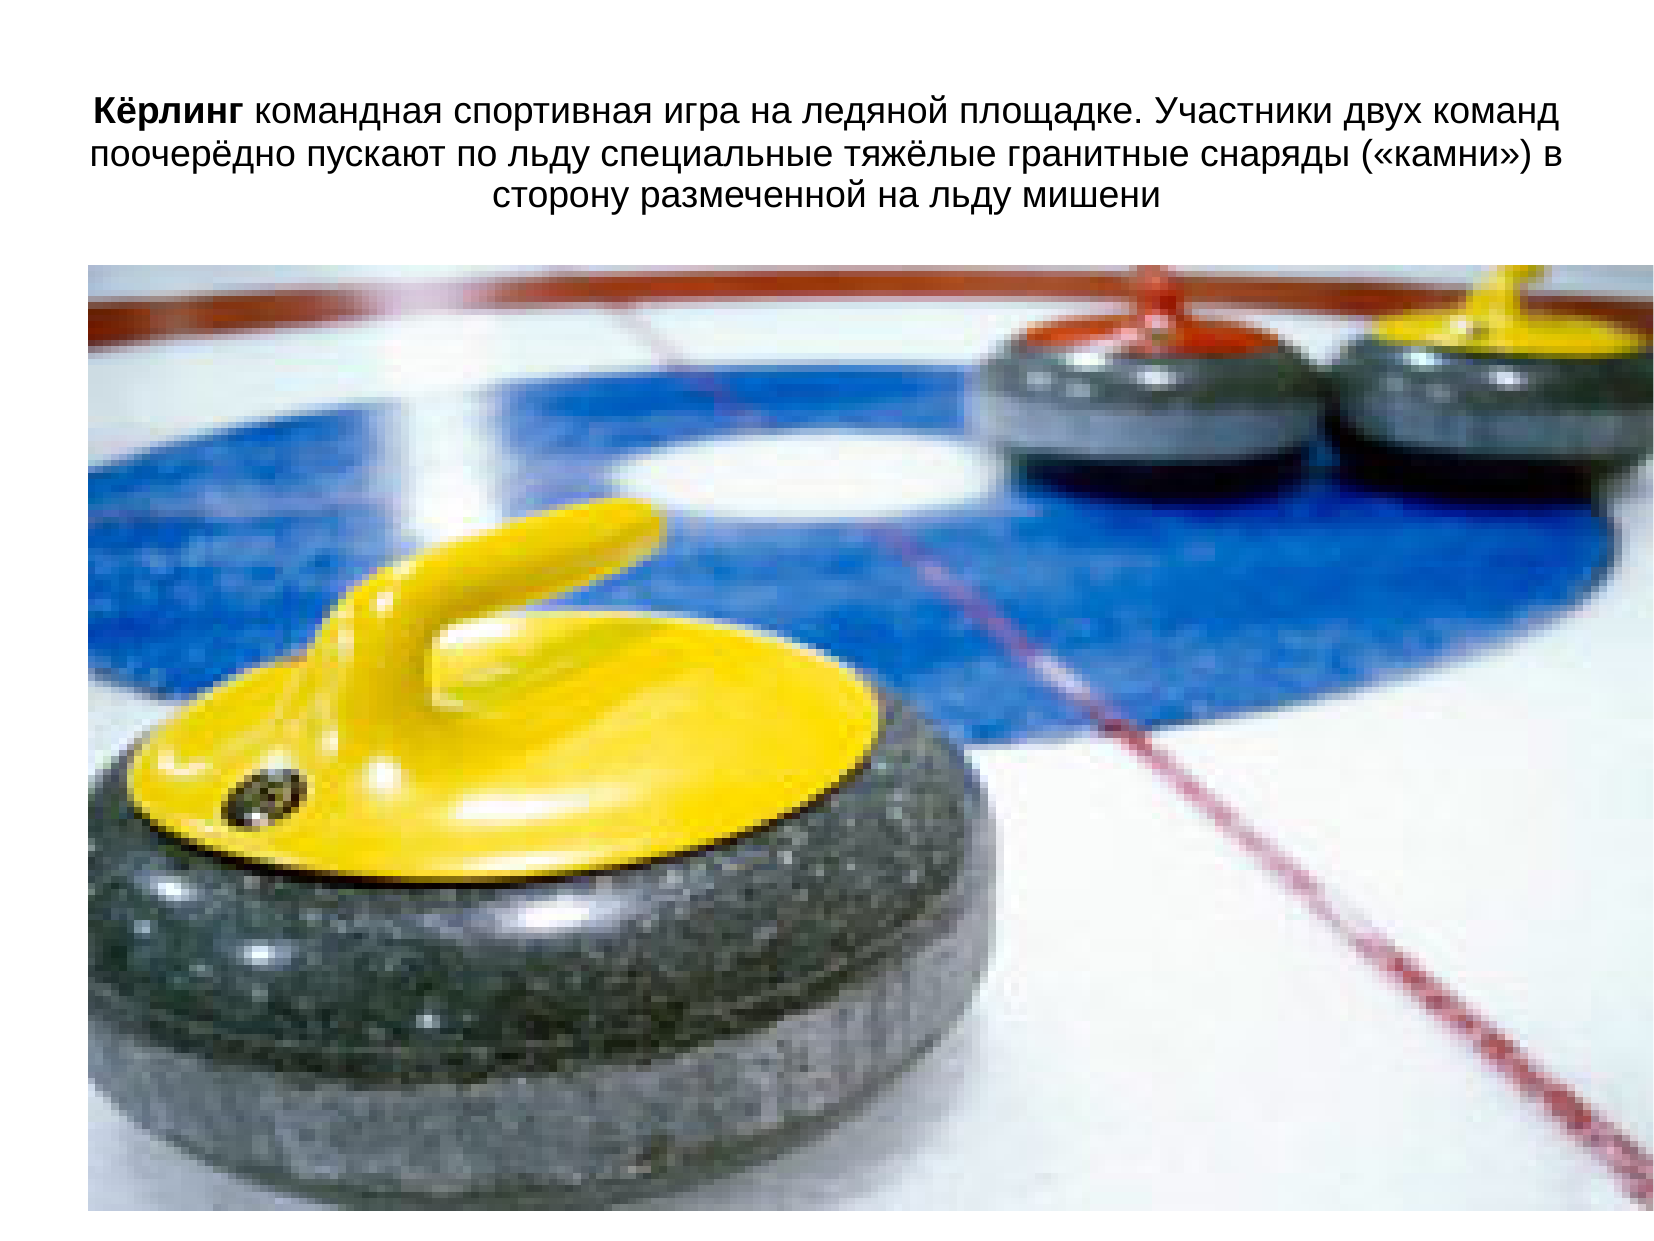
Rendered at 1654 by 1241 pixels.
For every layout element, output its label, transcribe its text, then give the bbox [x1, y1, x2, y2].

picture [88, 265, 1654, 1211]
title Кёрлинг командная спортивная игра на ледяной площадке. Участники двух команд поочерёдно пускают по льду специальные тяжёлые гранитные снаряды («камни») в сторону размеченной на льду мишени [82, 56, 1571, 250]
